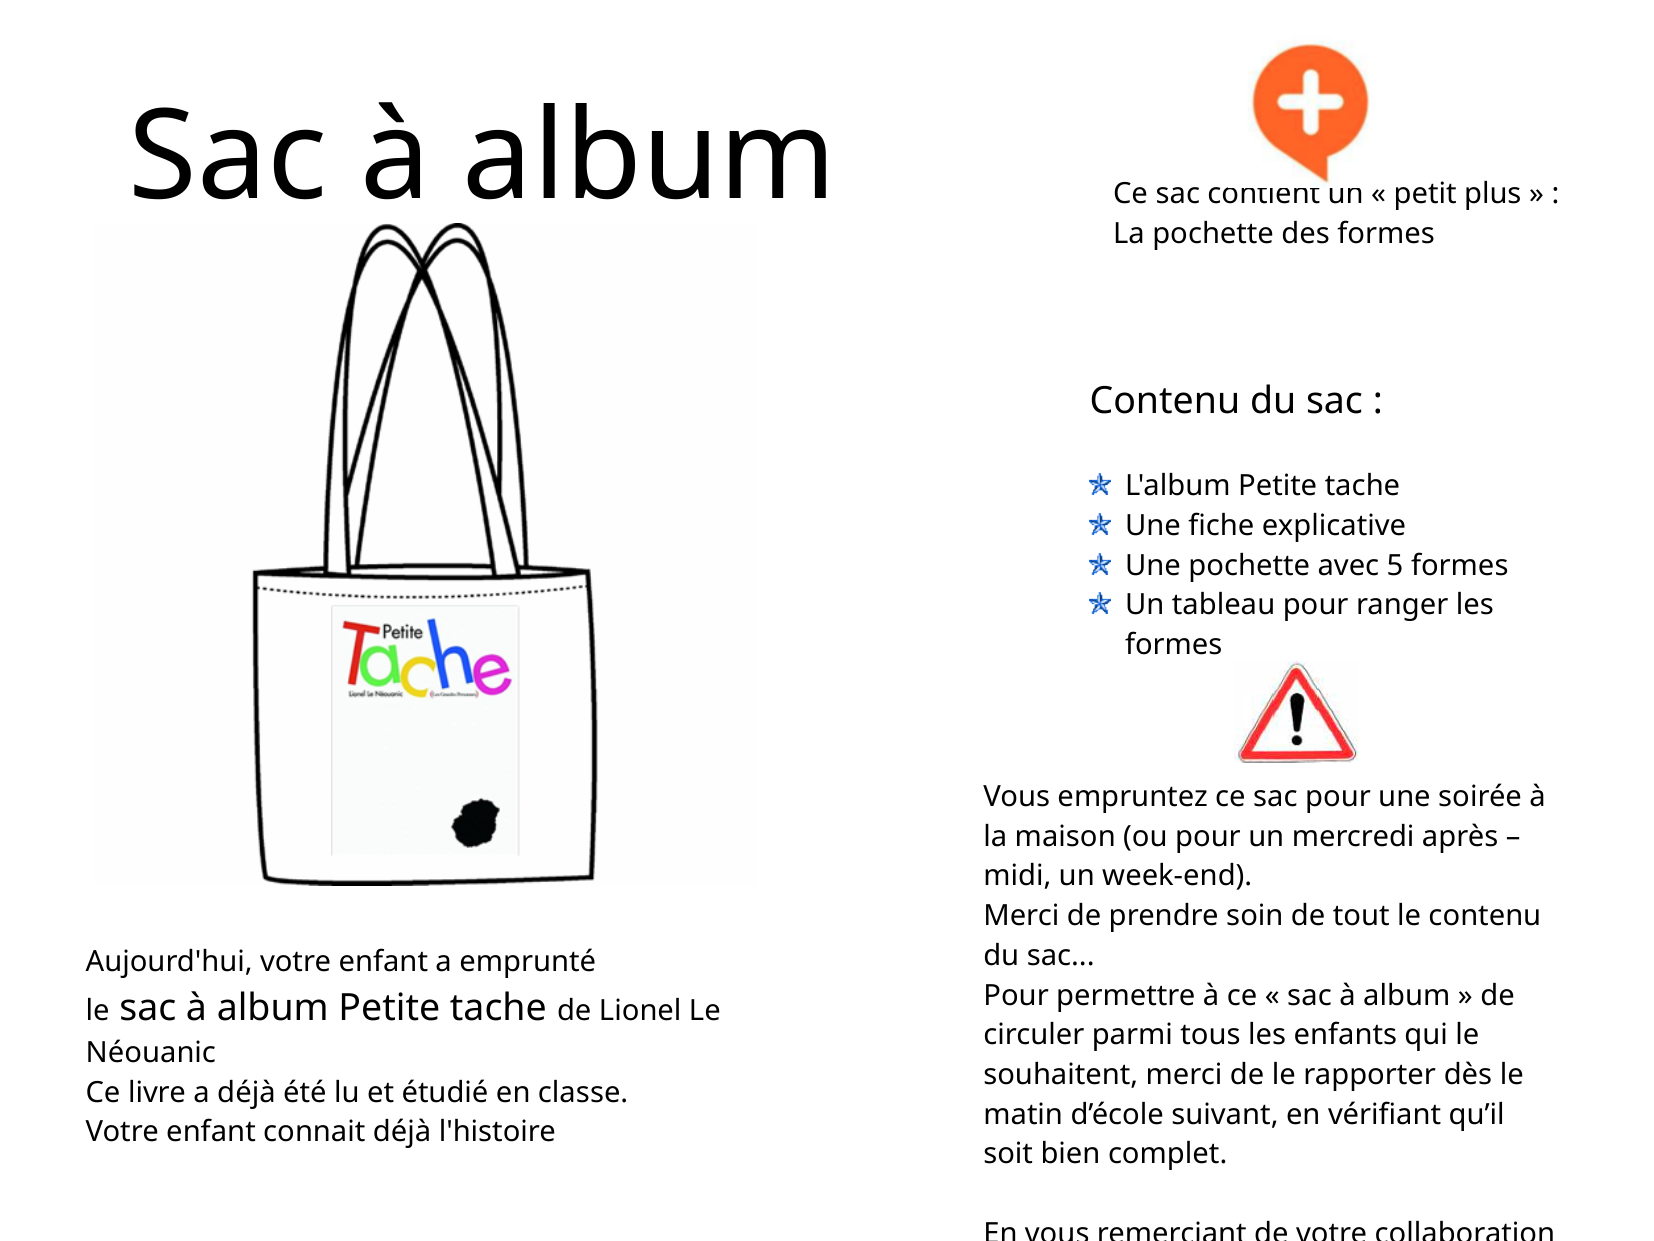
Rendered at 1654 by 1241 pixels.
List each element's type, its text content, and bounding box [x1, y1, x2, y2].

text_box Aujourd'hui, votre enfant a emprunté le sac à album Petite tache de Lionel Le Néouanic Ce livre a déjà été lu et étudié en classe. Votre enfant connait déjà l'histoire [70, 933, 804, 1228]
picture [1228, 649, 1364, 772]
text_box Ce sac contient un « petit plus » : La pochette des formes [1098, 165, 1583, 366]
text_box Sac à album [106, 35, 898, 379]
text_box Vous empruntez ce sac pour une soirée à la maison (ou pour un mercredi après – midi, un week-end). Merci de prendre soin de tout le contenu du sac... Pour permettre à ce « sac à album » de circuler parmi tous les enfants qui le souhaitent, merci de le rapporter dès le matin d’école suivant, en vérifiant qu’il soit bien complet. En vous remerciant de votre collaboration [968, 767, 1571, 1143]
picture [94, 223, 757, 886]
text_box Contenu du sac : L'album Petite tache Une fiche explicative Une pochette avec 5 formes Un tableau pour ranger les formes [1074, 366, 1607, 762]
picture [1228, 35, 1383, 189]
